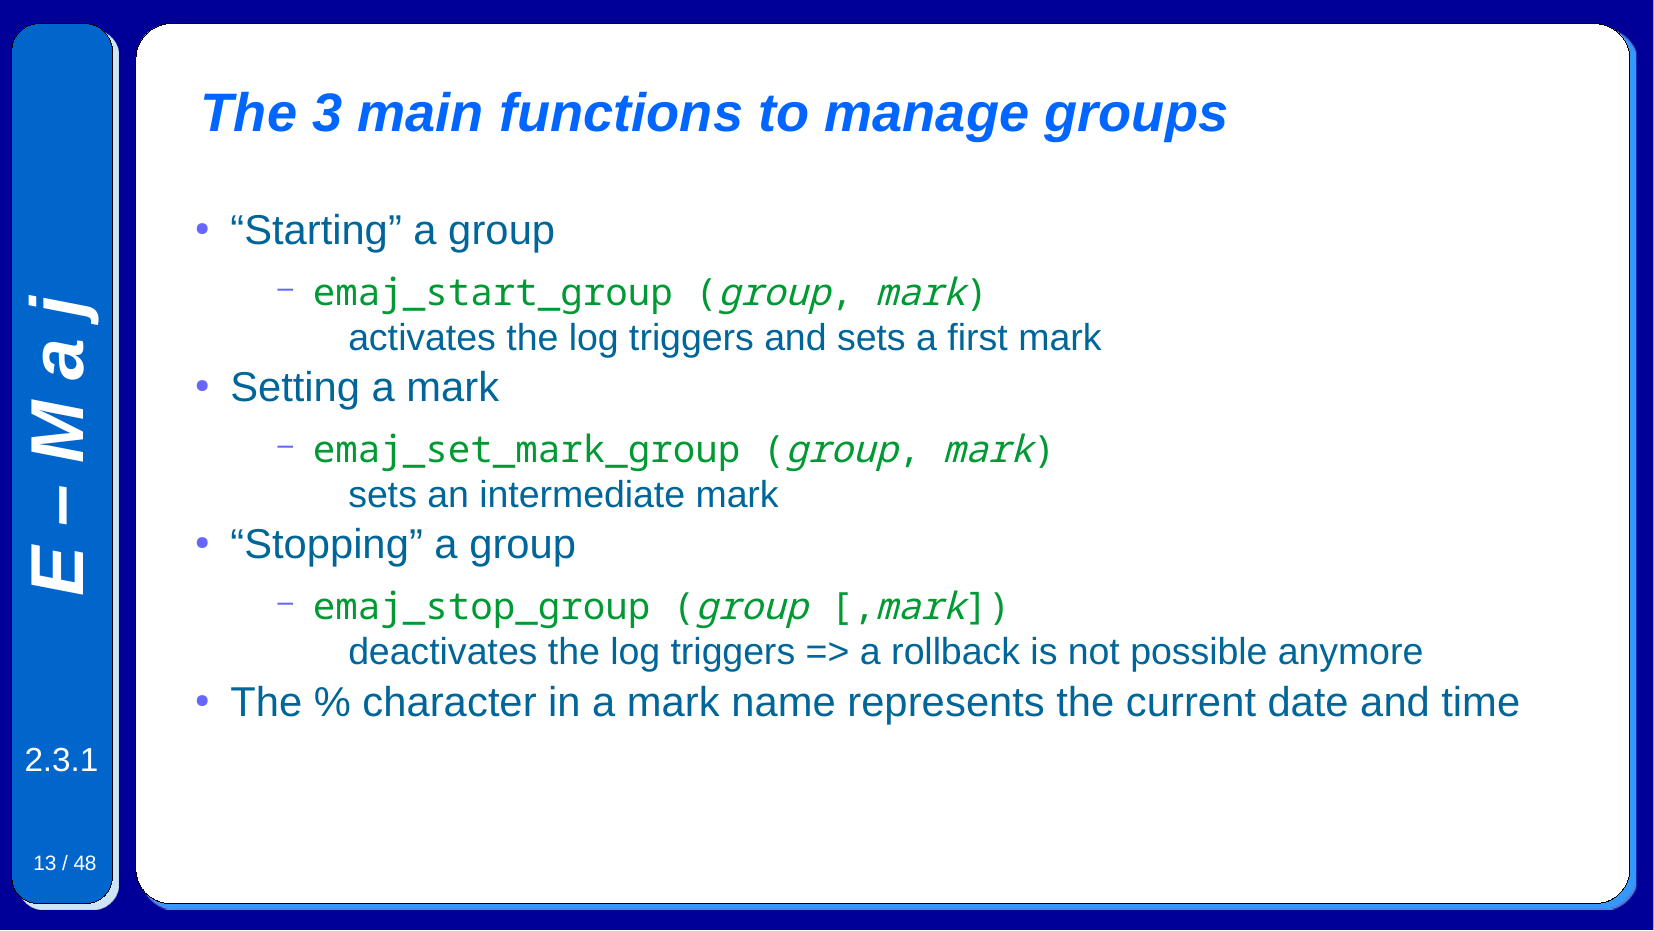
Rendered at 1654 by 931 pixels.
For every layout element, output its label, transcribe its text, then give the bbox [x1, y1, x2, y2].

list “Starting” a group emaj_start_group (group, mark) activates the log triggers and sets a first mark Setting a mark emaj_set_mark_group (group, mark) sets an intermediate mark “Stopping” a group emaj_stop_group (group [,mark]) deactivates the log triggers => a rollback is not possible anymore The % character in a mark name represents the current date and time [177, 206, 1587, 854]
title The 3 main functions to manage groups [200, 34, 1575, 191]
